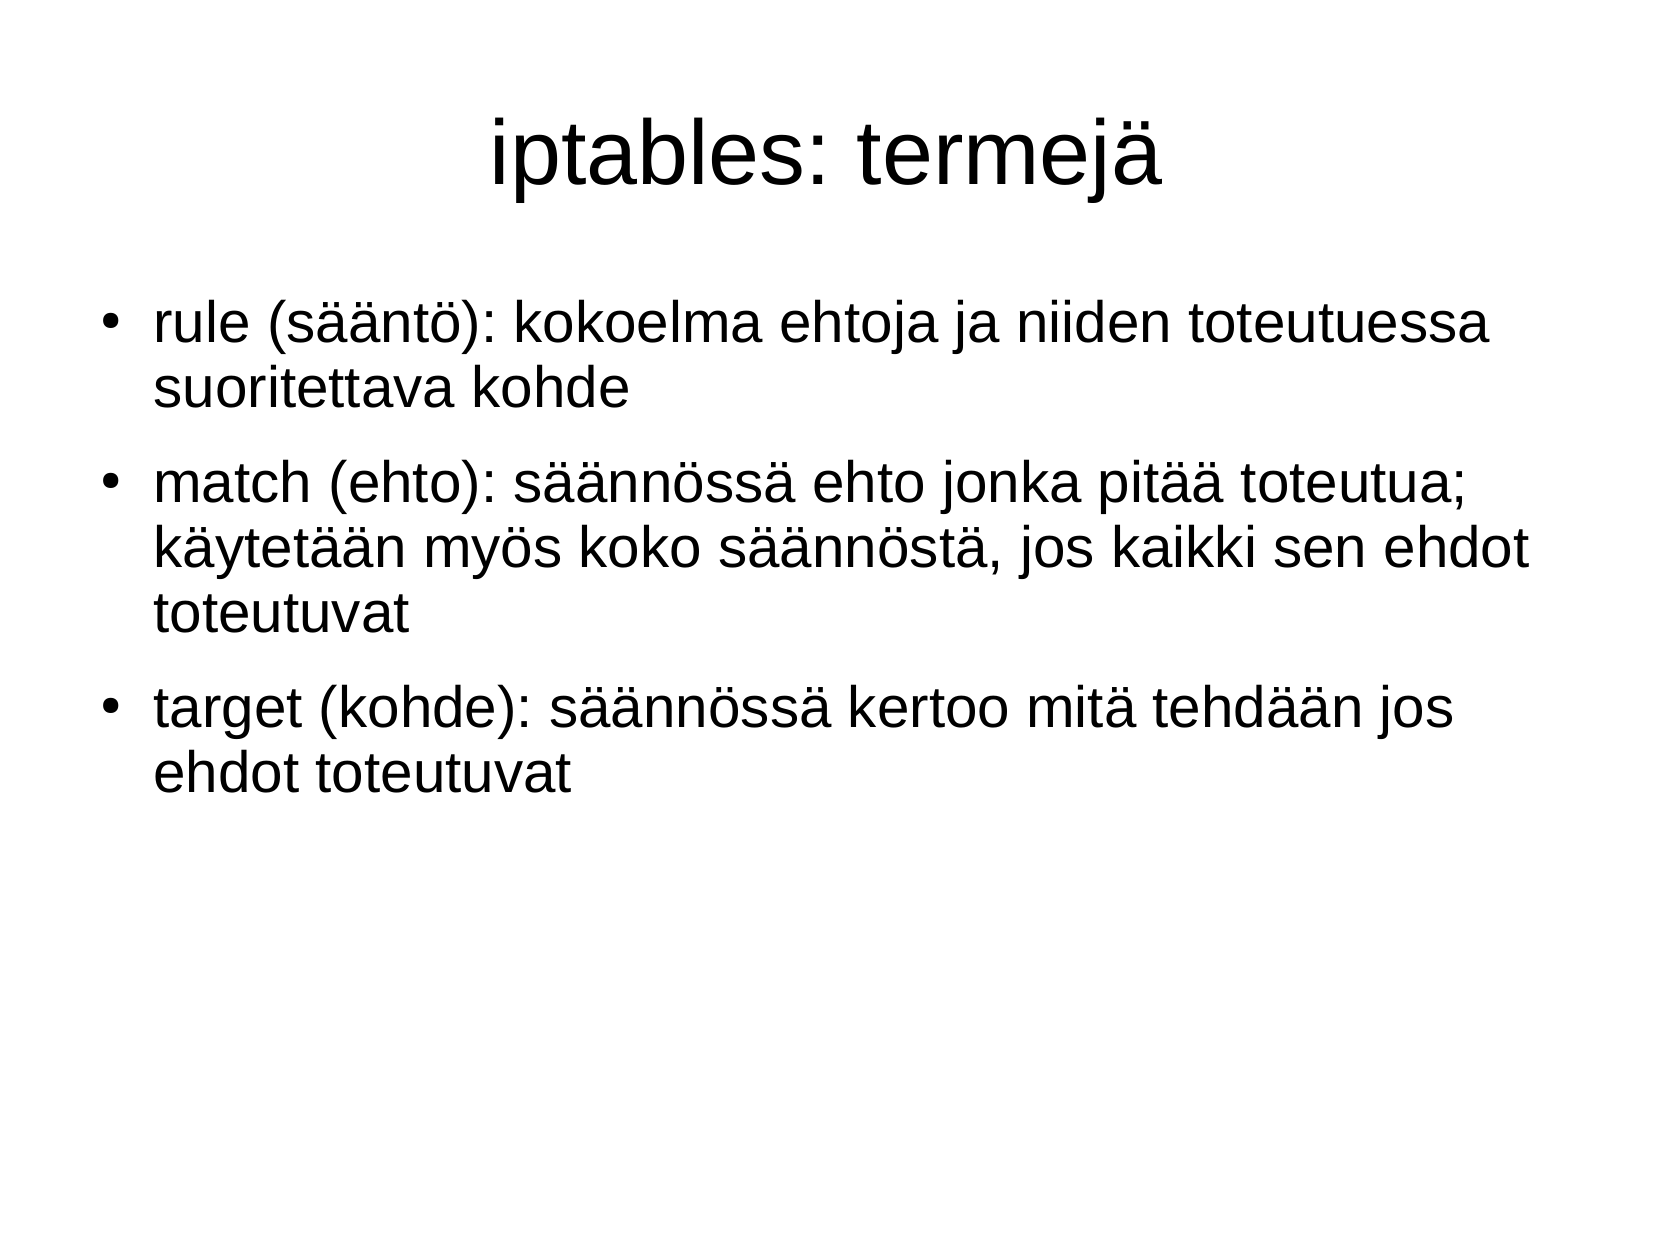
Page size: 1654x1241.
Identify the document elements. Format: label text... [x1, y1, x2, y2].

list rule (sääntö): kokoelma ehtoja ja niiden toteutuessa suoritettava kohde match (ehto): säännössä ehto jonka pitää toteutua; käytetään myös koko säännöstä, jos kaikki sen ehdot toteutuvat target (kohde): säännössä kertoo mitä tehdään jos ehdot toteutuvat [82, 290, 1571, 1010]
title iptables: termejä [82, 49, 1571, 257]
